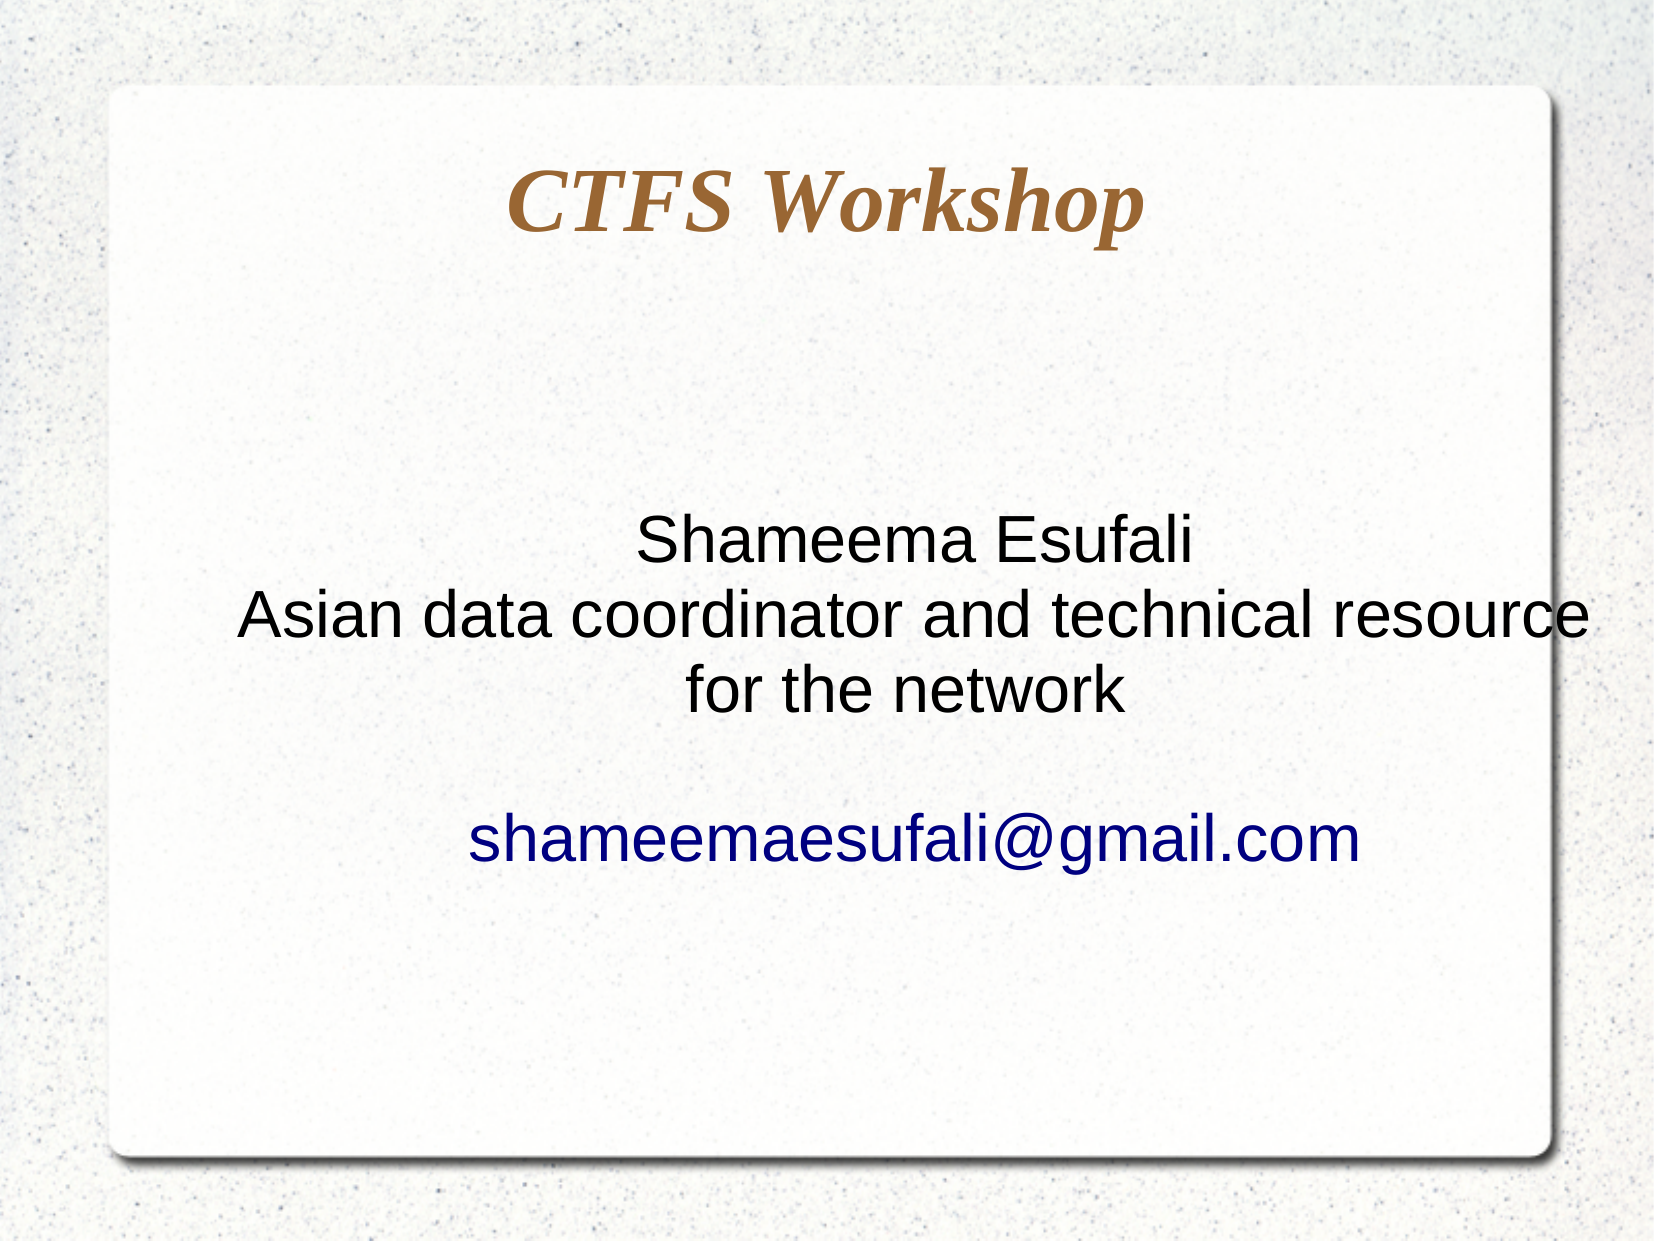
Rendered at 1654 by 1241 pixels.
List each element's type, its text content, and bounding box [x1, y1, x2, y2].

picture [0, 0, 1654, 1241]
subtitle Shameema Esufali Asian data coordinator and technical resource for the network shameemaesufali@gmail.com [236, 324, 1595, 1129]
title CTFS Workshop [118, 104, 1536, 297]
